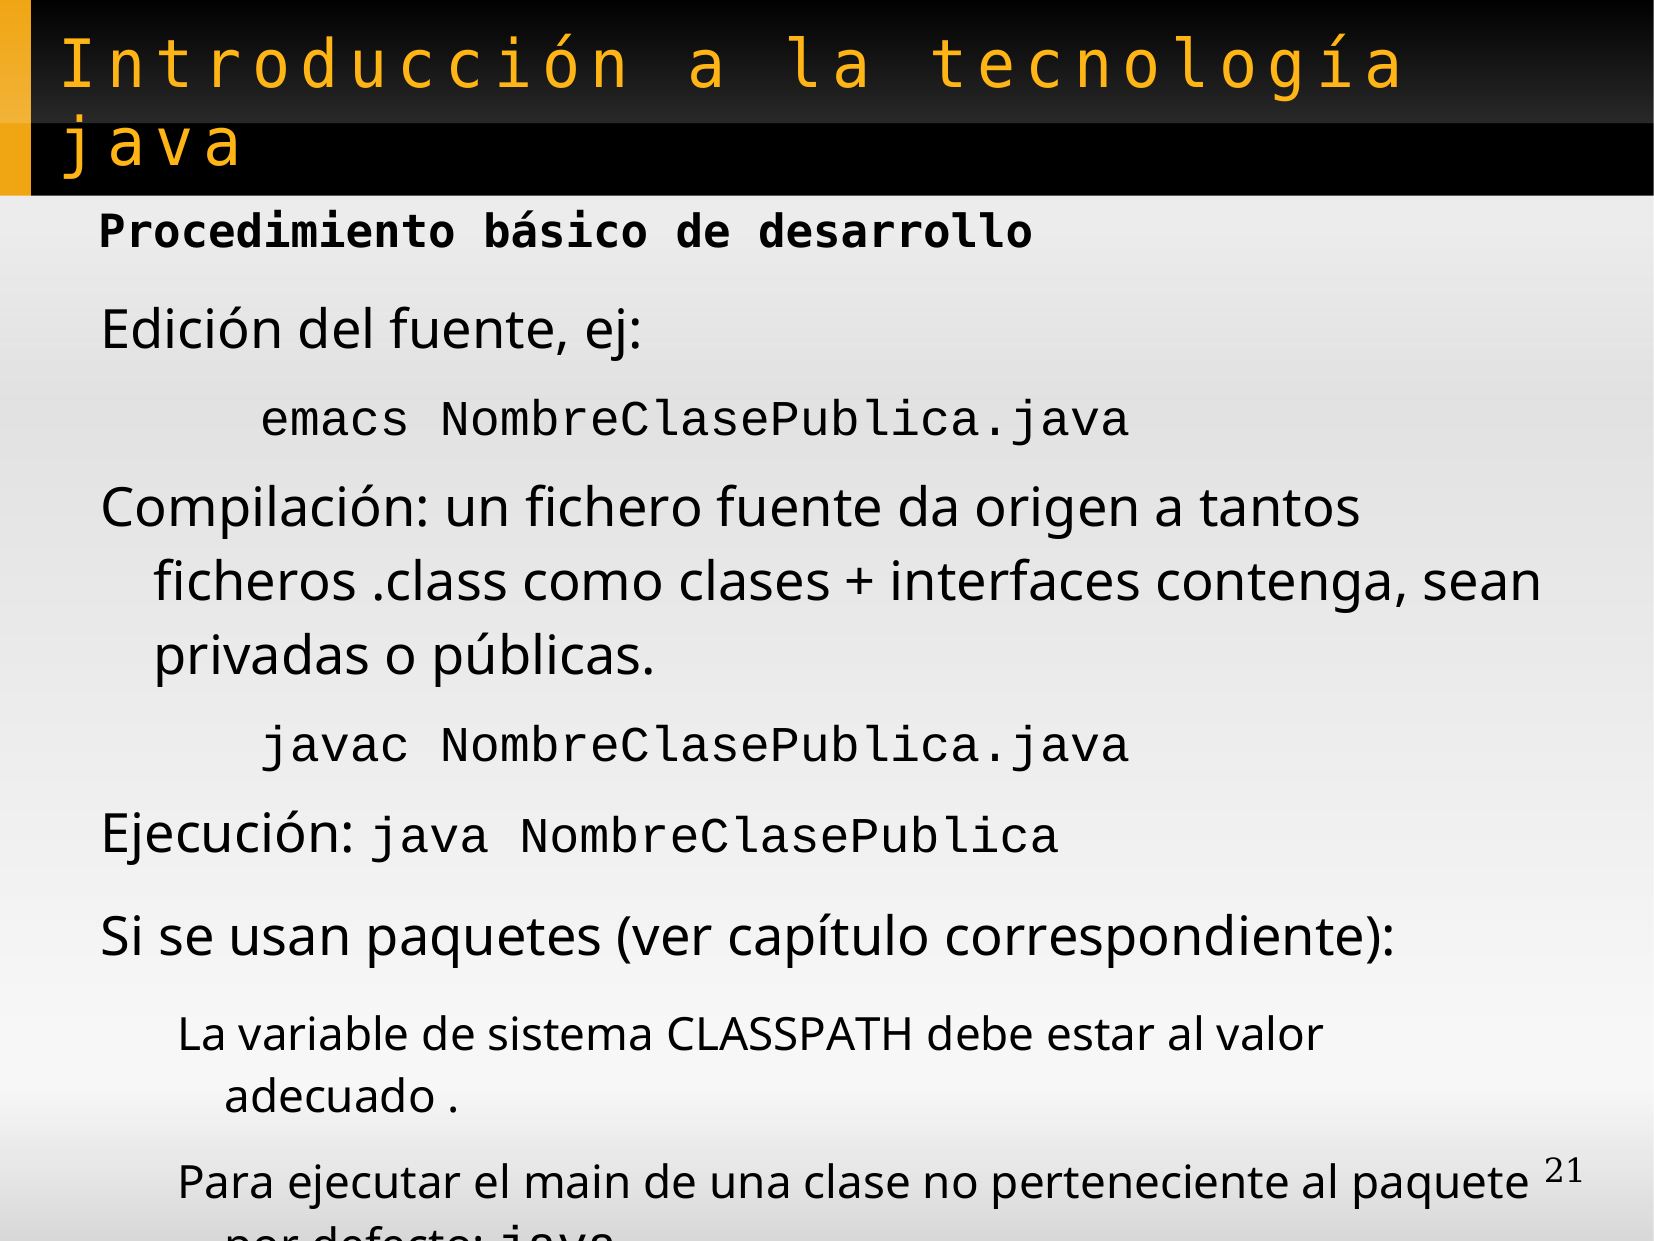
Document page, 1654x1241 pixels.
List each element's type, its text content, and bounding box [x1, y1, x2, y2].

picture [536, 1237, 547, 1241]
title Introducción a la tecnología java [59, 25, 1595, 182]
text_box Procedimiento básico de desarrollo [83, 197, 1048, 266]
picture [596, 1237, 607, 1241]
picture [0, 0, 1654, 1241]
list Edición del fuente, ej: emacs NombreClasePublica.java Compilación: un fichero fuente da origen a tantos ficheros .class como clases + interfaces contenga, sean privadas o públicas. javac NombreClasePublica.java Ejecución: java NombreClasePublica Si se usan paquetes (ver capítulo correspondiente): La variable de sistema CLASSPATH debe estar al valor adecuado . Para ejecutar el main de una clase no perteneciente al paquete por defecto: java nombrePaquete.NombreClasePublica [82, 290, 1571, 1145]
